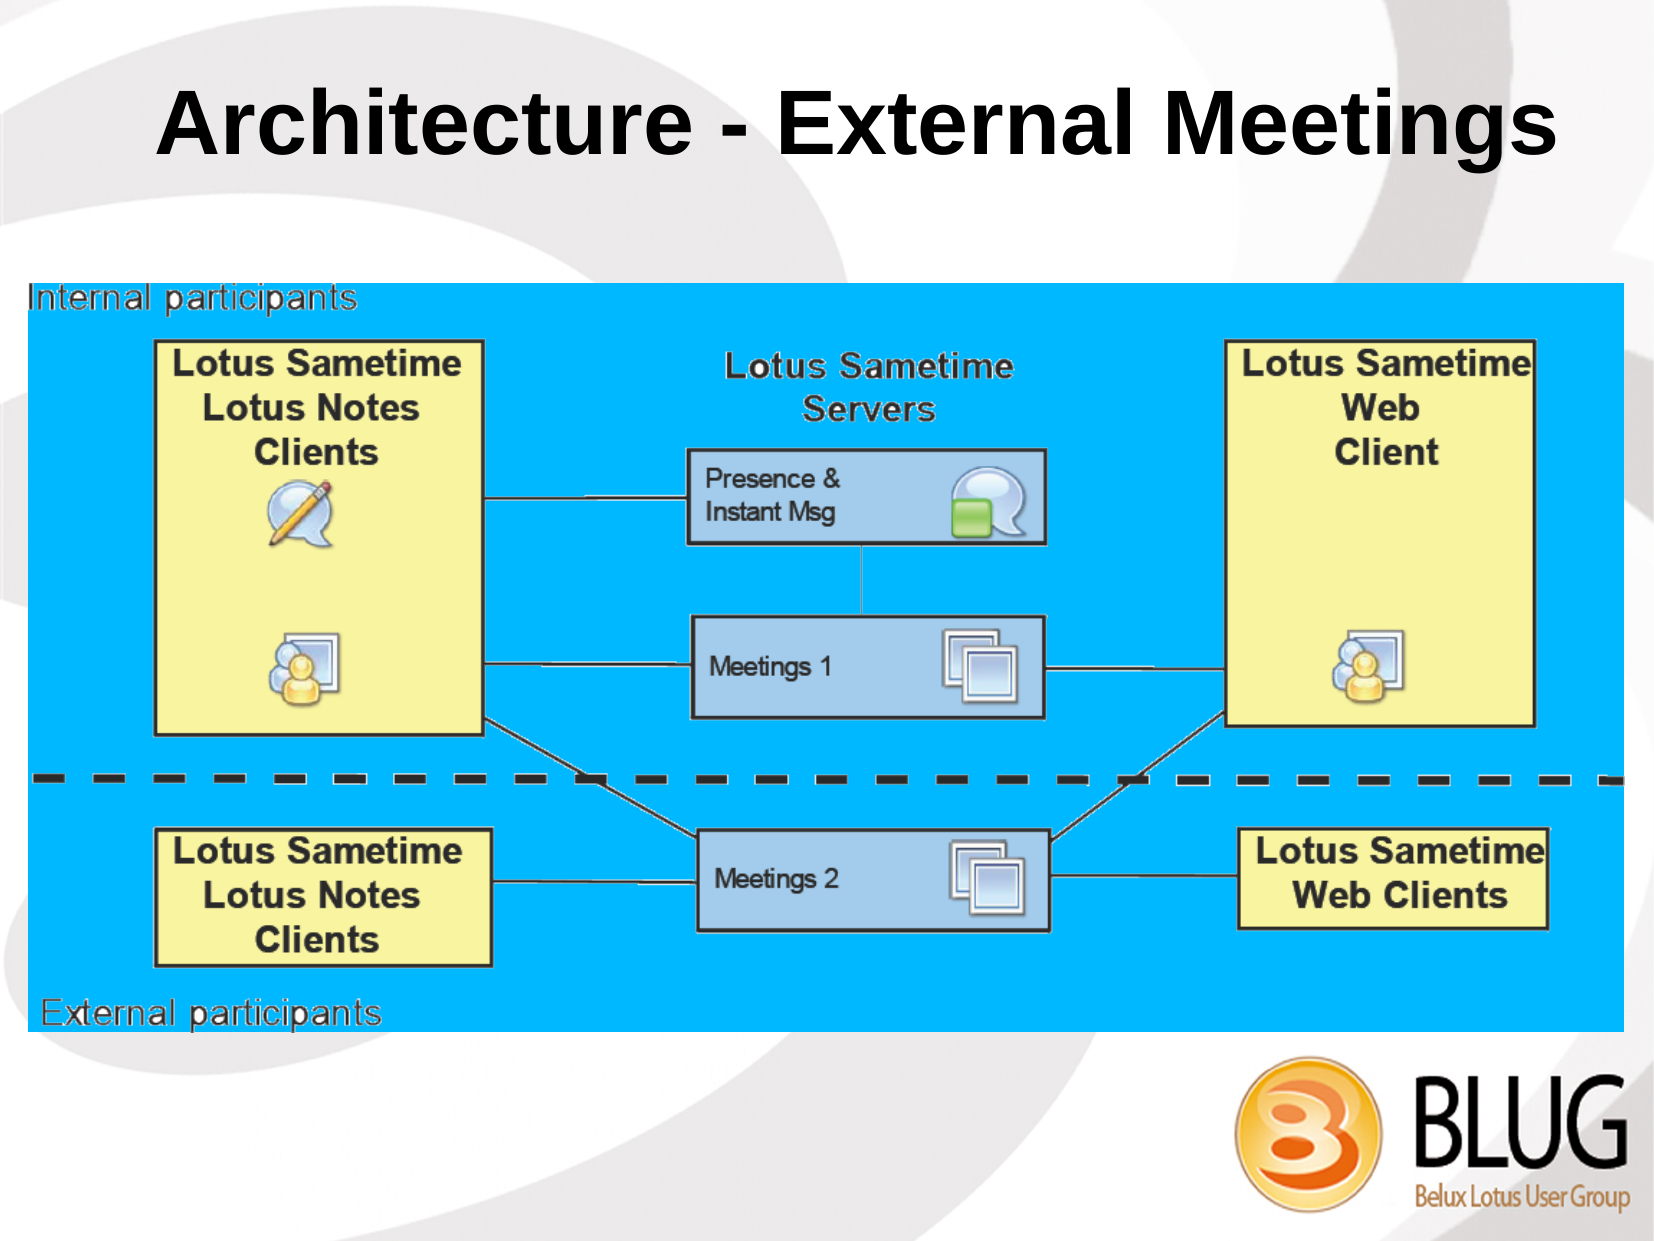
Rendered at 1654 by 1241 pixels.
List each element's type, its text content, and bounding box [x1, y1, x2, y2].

picture [0, 0, 1654, 1241]
title Architecture - External Meetings [121, 20, 1595, 228]
